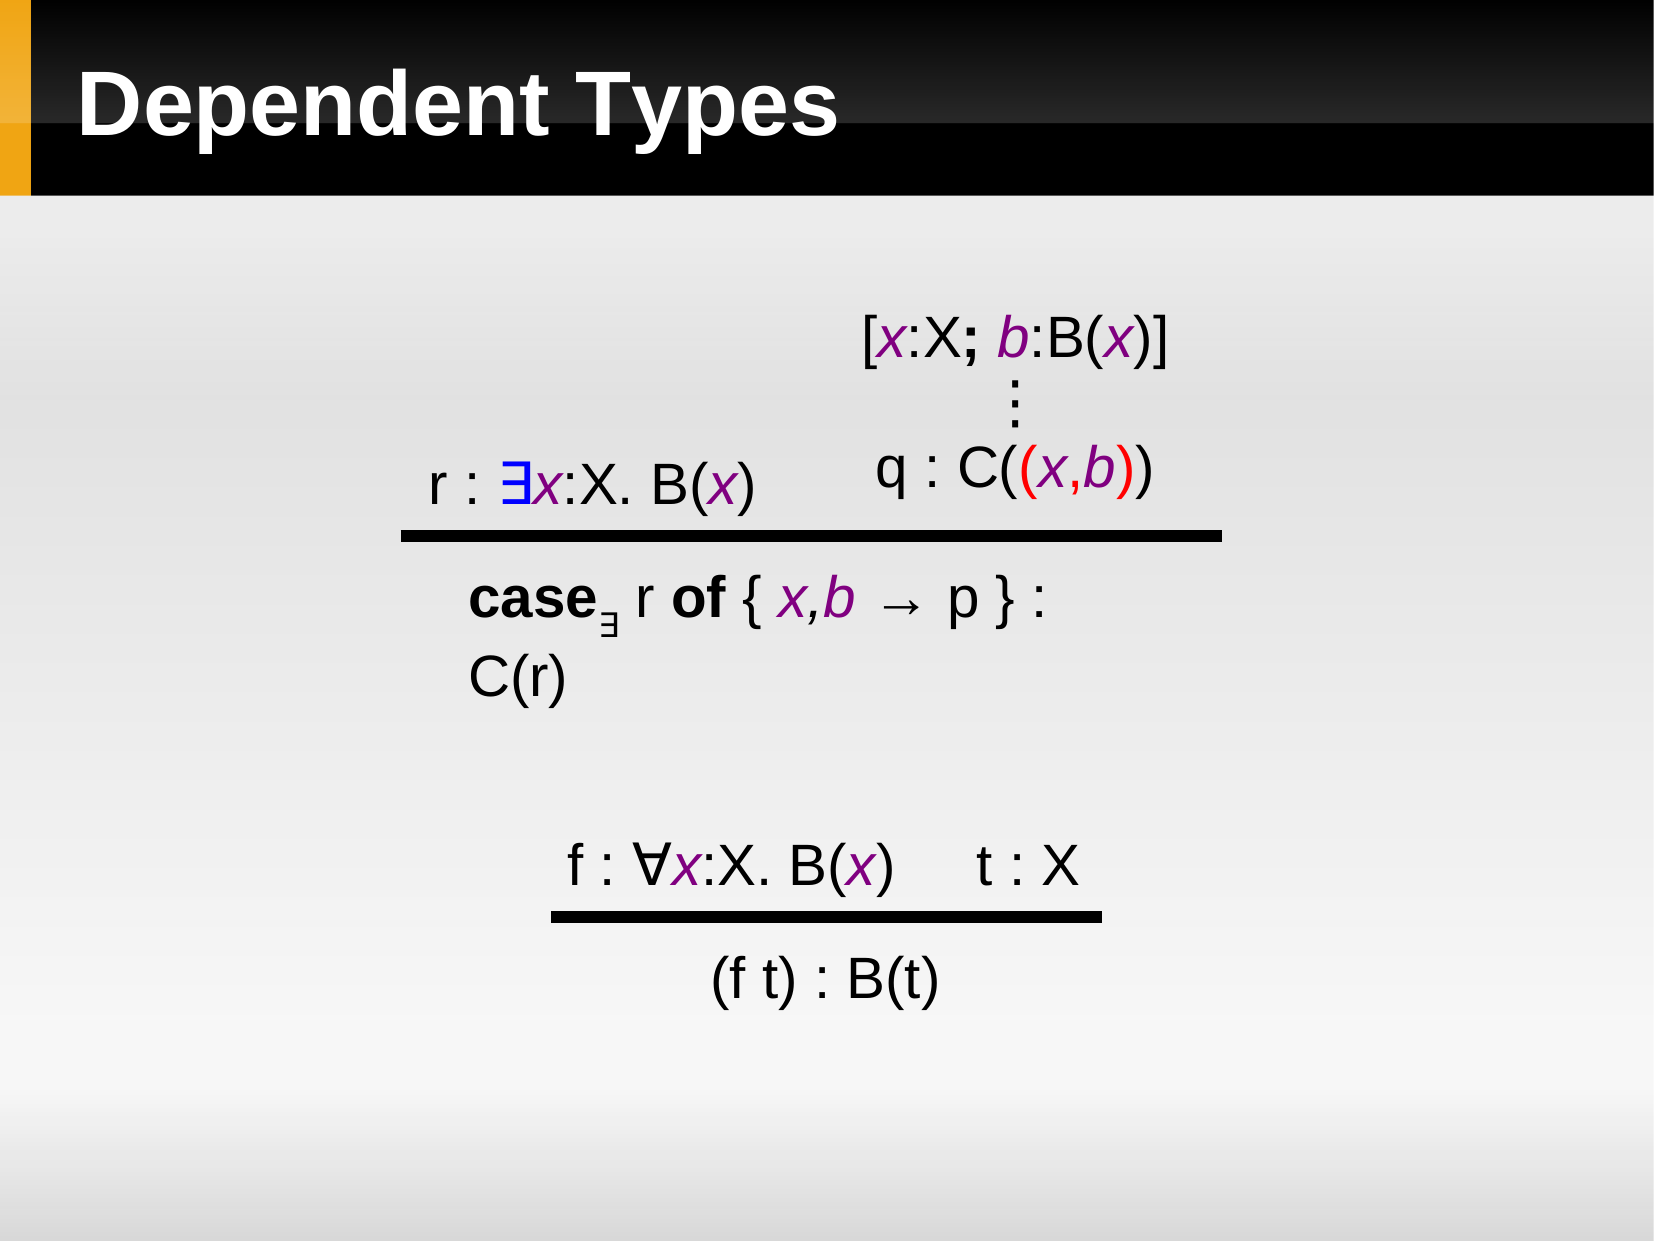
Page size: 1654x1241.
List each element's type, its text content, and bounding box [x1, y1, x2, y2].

text_box case∃ r of { x,b → p } : C(r) [453, 557, 1178, 665]
text_box r : ∃x:X. B(x) [414, 444, 846, 530]
picture [0, 0, 1654, 1241]
title Dependent Types [76, 0, 1565, 208]
text_box [x:X; b:B(x)] ⋮ q : C((x,b)) [846, 296, 1253, 542]
text_box (f t) : B(t) [695, 938, 958, 1026]
text_box f : ∀x:X. B(x) t : X [552, 825, 1100, 911]
